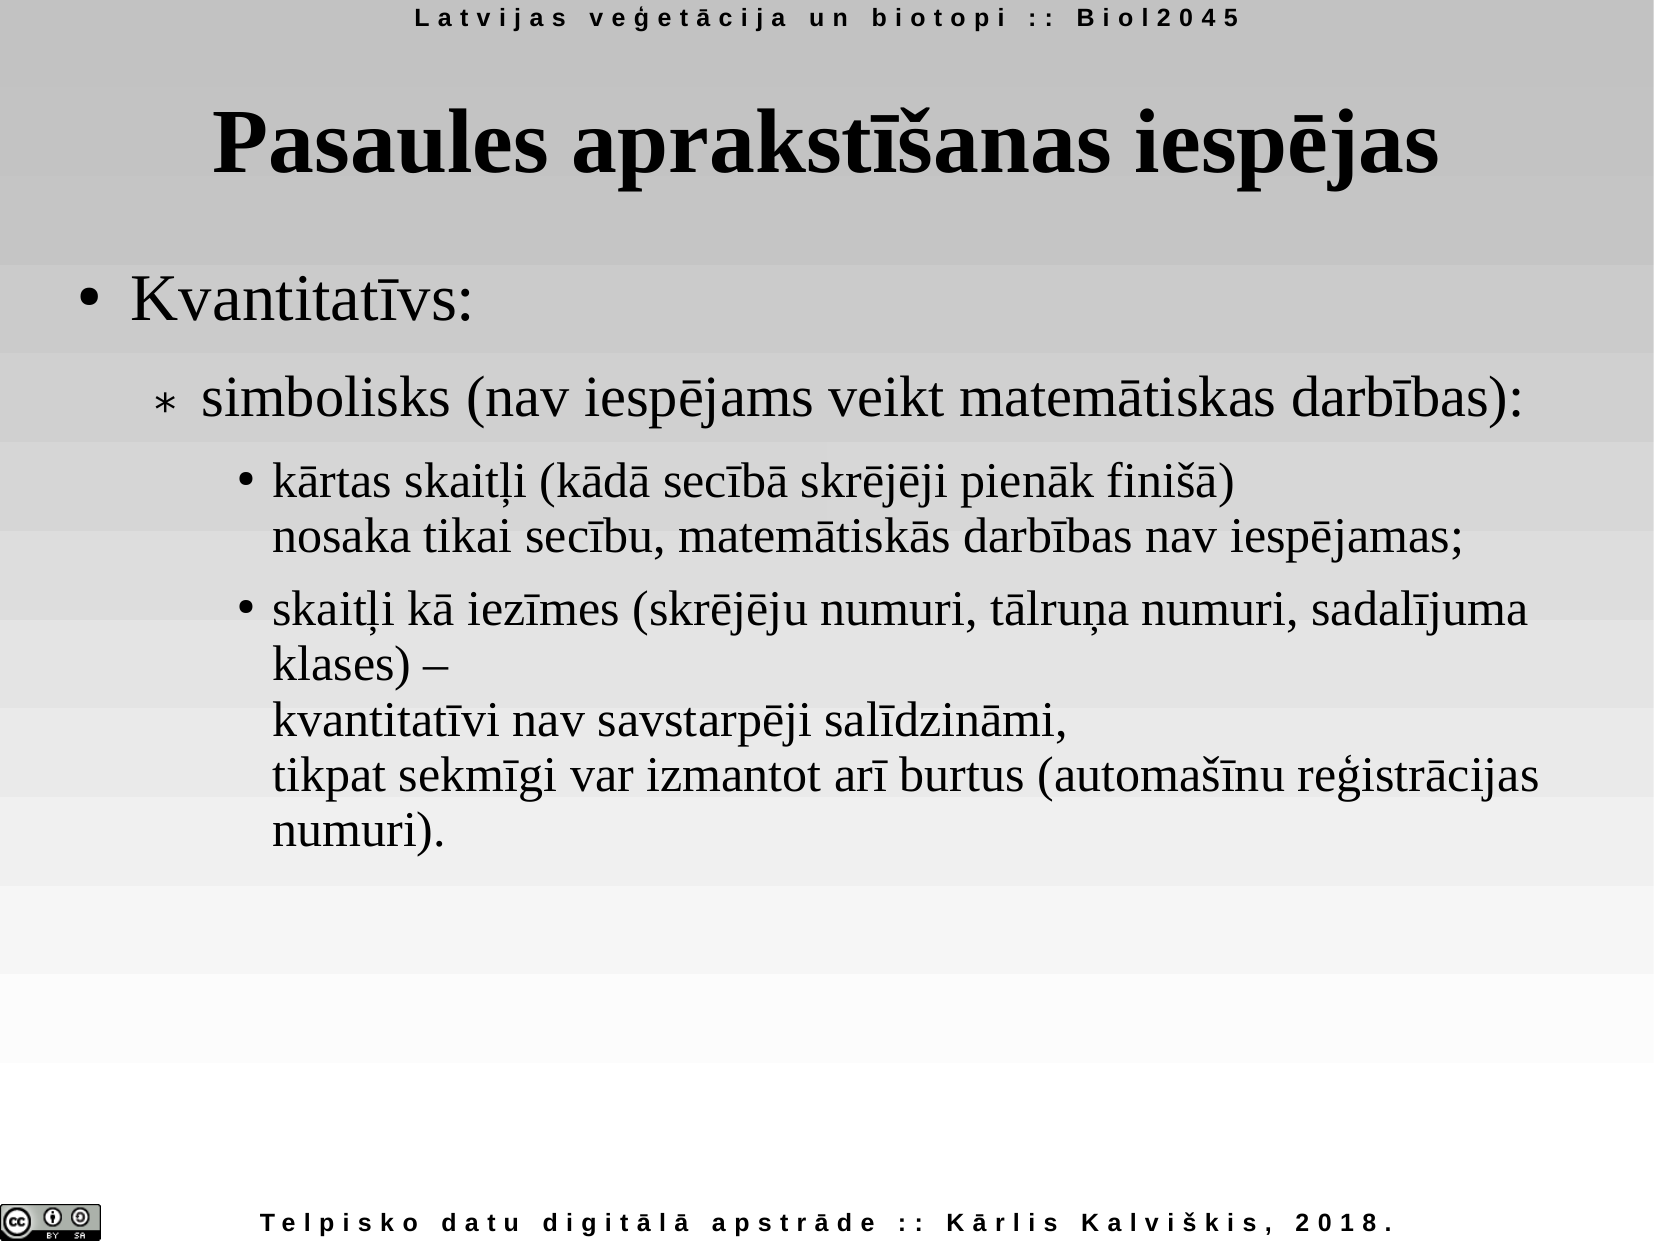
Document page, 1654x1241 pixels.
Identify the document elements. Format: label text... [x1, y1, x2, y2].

list Kvantitatīvs: simbolisks (nav iespējams veikt matemātiskas darbības): kārtas skaitļi (kādā secībā skrējēji pienāk finišā) nosaka tikai secību, matemātiskās darbības nav iespējamas; skaitļi kā iezīmes (skrējēju numuri, tālruņa numuri, sadalījuma klases) – kvantitatīvi nav savstarpēji salīdzināmi, tikpat sekmīgi var izmantot arī burtus (automašīnu reģistrācijas numuri). [59, 261, 1596, 1175]
picture [0, 0, 1654, 1241]
title Pasaules aprakstīšanas iespējas [59, 37, 1596, 246]
